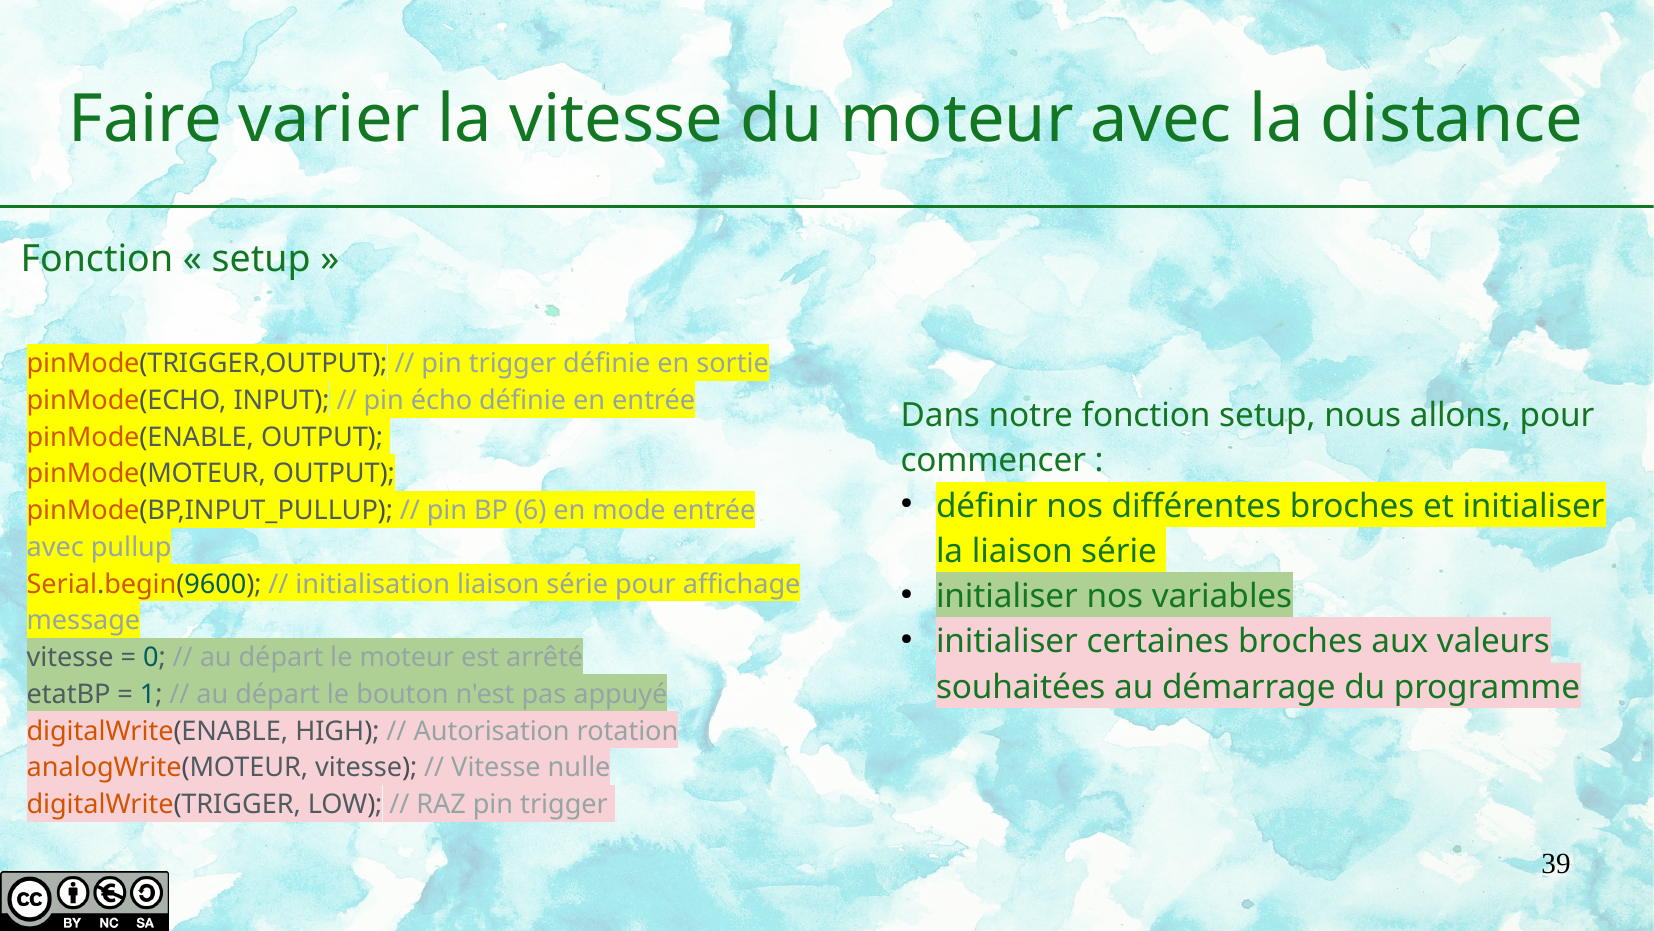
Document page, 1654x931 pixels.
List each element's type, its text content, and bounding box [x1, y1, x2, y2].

text_box pinMode(TRIGGER,OUTPUT); // pin trigger définie en sortie pinMode(ECHO, INPUT); // pin écho définie en entrée pinMode(ENABLE, OUTPUT); pinMode(MOTEUR, OUTPUT); pinMode(BP,INPUT_PULLUP); // pin BP (6) en mode entrée avec pullup Serial.begin(9600); // initialisation liaison série pour affichage message vitesse = 0; // au départ le moteur est arrêté etatBP = 1; // au départ le bouton n'est pas appuyé digitalWrite(ENABLE, HIGH); // Autorisation rotation analogWrite(MOTEUR, vitesse); // Vitesse nulle digitalWrite(TRIGGER, LOW); // RAZ pin trigger [11, 336, 827, 789]
text_box Fonction « setup » [5, 224, 721, 296]
text_box Dans notre fonction setup, nous allons, pour commencer : définir nos différentes broches et initialiser la liaison série initialiser nos variables initialiser certaines broches aux valeurs souhaitées au démarrage du programme [885, 383, 1625, 758]
title Faire varier la vitesse du moteur avec la distance [29, 24, 1625, 207]
picture [0, 871, 169, 931]
